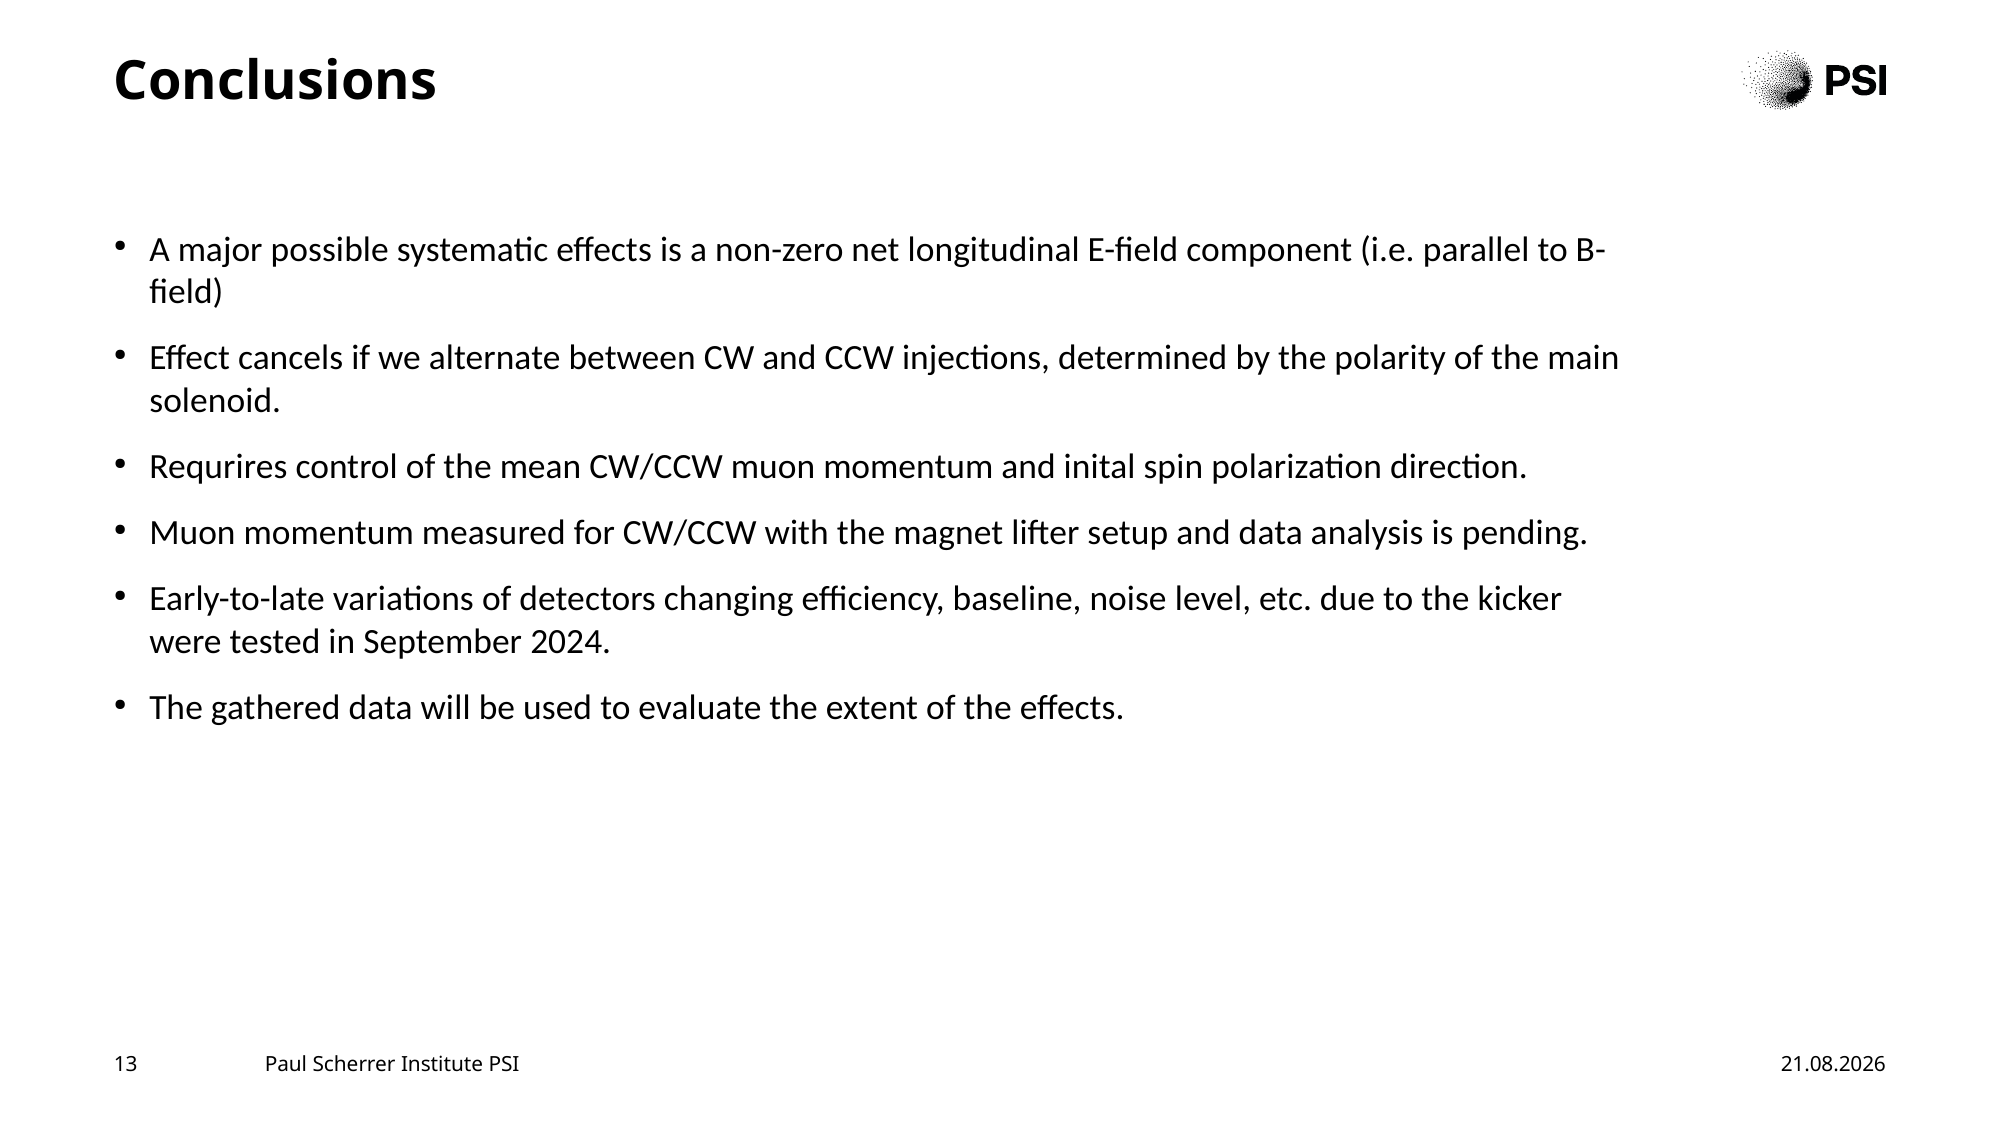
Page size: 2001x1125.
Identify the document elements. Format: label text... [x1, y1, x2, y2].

title Conclusions [114, 45, 1585, 179]
list A major possible systematic effects is a non-zero net longitudinal E-field component (i.e. parallel to B-field) Effect cancels if we alternate between CW and CCW injections, determined by the polarity of the main solenoid. Requrires control of the mean CW/CCW muon momentum and inital spin polarization direction. Muon momentum measured for CW/CCW with the magnet lifter setup and data analysis is pending. Early-to-late variations of detectors changing efficiency, baseline, noise level, etc. due to the kicker were tested in September 2024. The gathered data will be used to evaluate the extent of the effects. [114, 225, 1643, 988]
